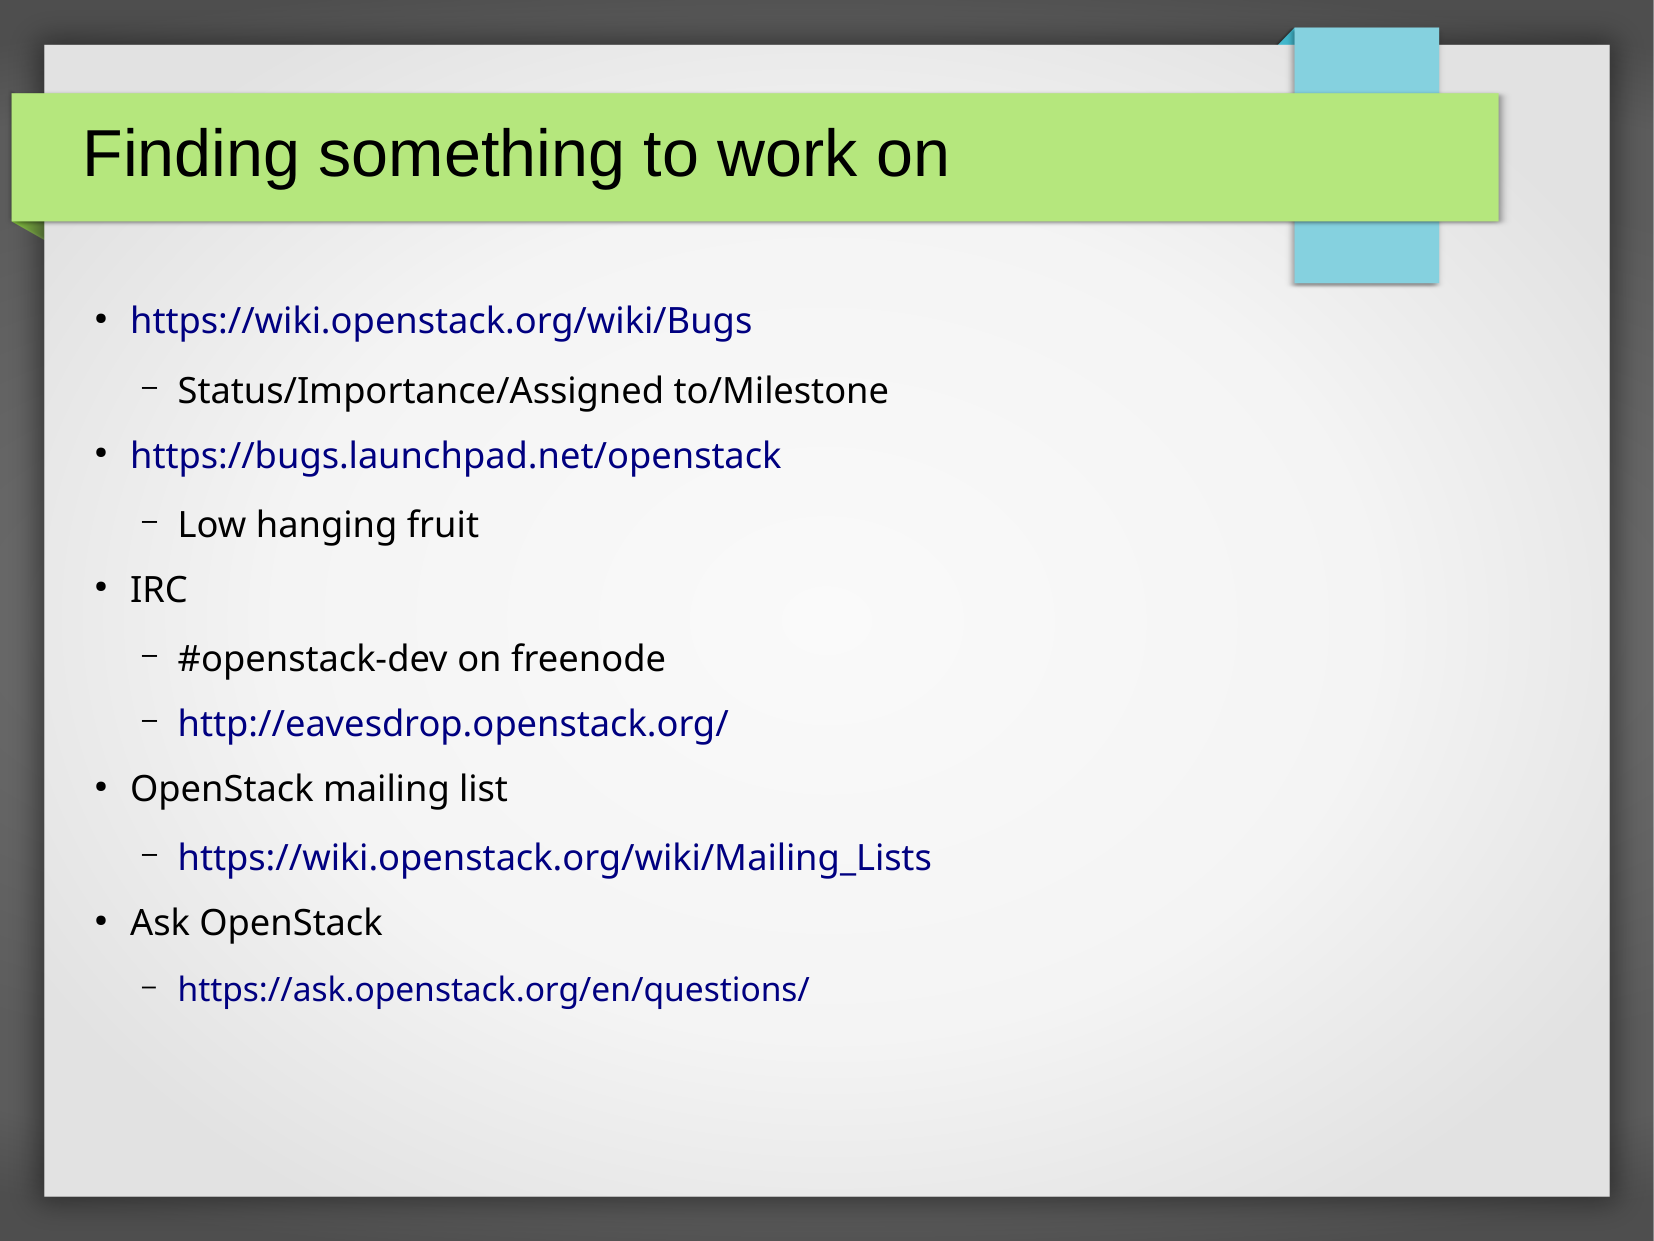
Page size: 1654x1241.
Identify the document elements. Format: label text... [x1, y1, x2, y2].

picture [0, 0, 1654, 1241]
title Finding something to work on [82, 94, 1264, 213]
list https://wiki.openstack.org/wiki/Bugs Status/Importance/Assigned to/Milestone https://bugs.launchpad.net/openstack Low hanging fruit IRC #openstack-dev on freenode http://eavesdrop.openstack.org/ OpenStack mailing list https://wiki.openstack.org/wiki/Mailing_Lists Ask OpenStack https://ask.openstack.org/en/questions/ [82, 295, 1571, 1015]
